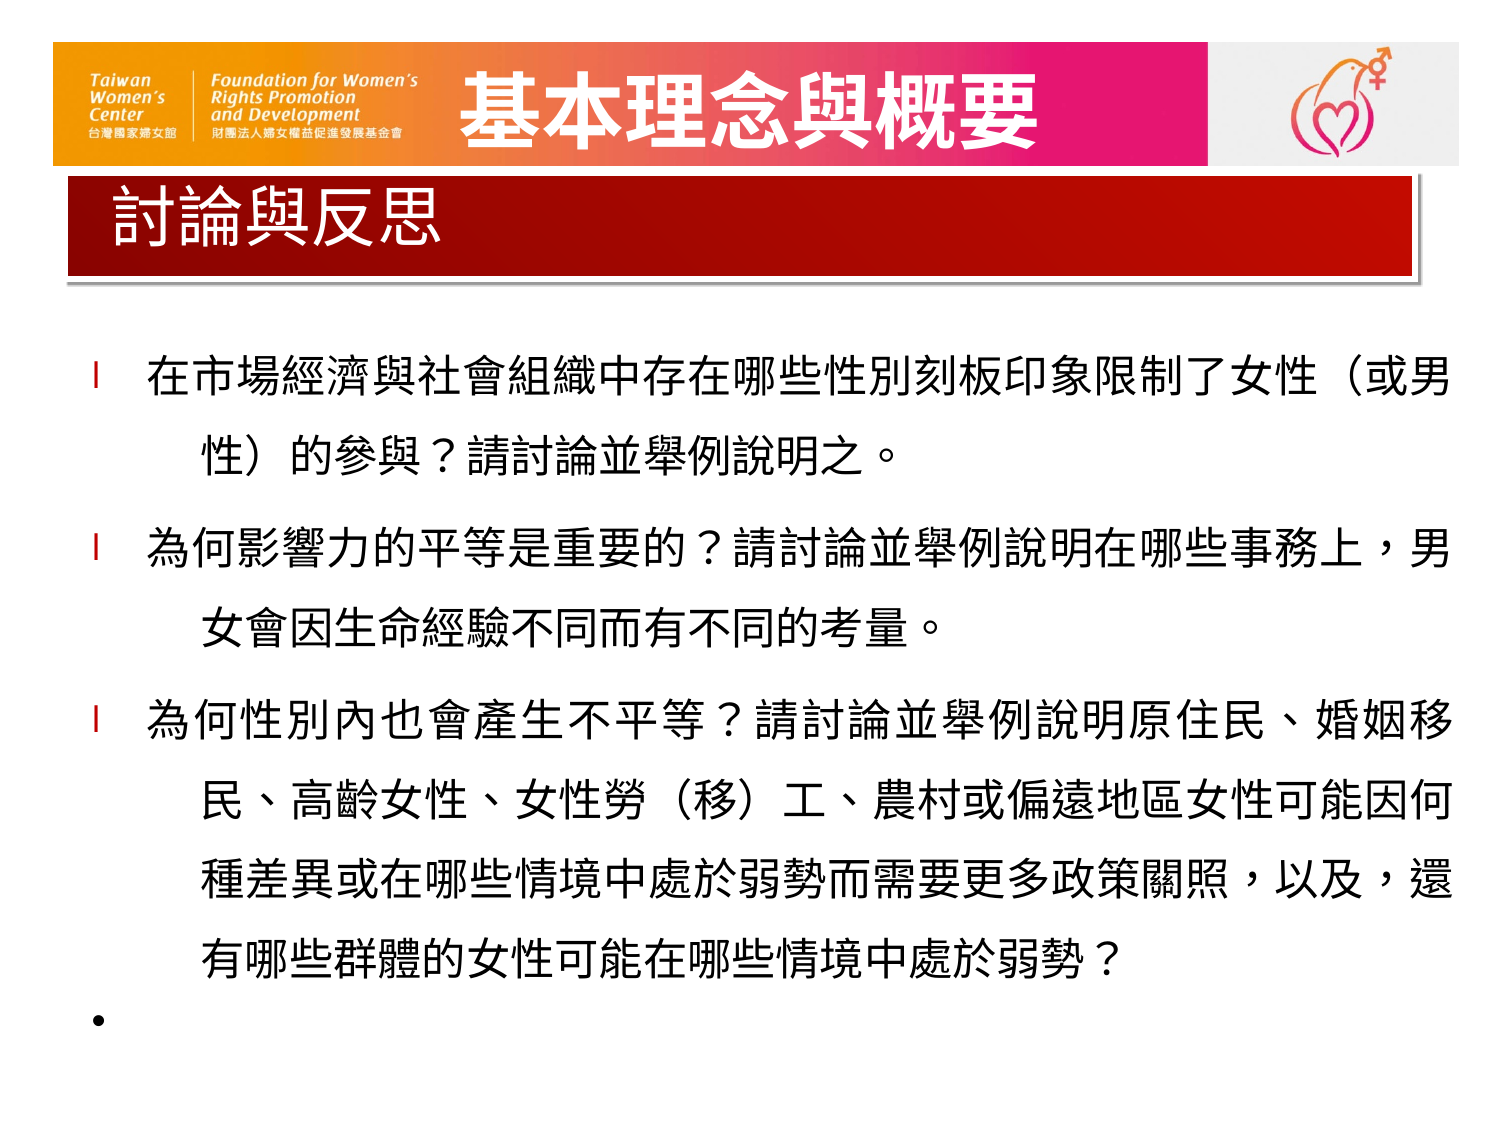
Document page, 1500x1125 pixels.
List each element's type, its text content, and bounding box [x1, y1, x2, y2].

title 基本理念與概要 [75, 45, 1426, 173]
list 在市場經濟與社會組織中存在哪些性別刻板印象限制了女性（或男性）的參與？請討論並舉例說明之。 為何影響力的平等是重要的？請討論並舉例說明在哪些事務上，男女會因生命經驗不同而有不同的考量。 為何性別內也會產生不平等？請討論並舉例說明原住民、婚姻移民、高齡女性、女性勞（移）工、農村或偏遠地區女性可能因何種差異或在哪些情境中處於弱勢而需要更多政策關照，以及，還有哪些群體的女性可能在哪些情境中處於弱勢？ [76, 314, 1471, 994]
text_box 討論與反思 [64, 172, 1415, 279]
